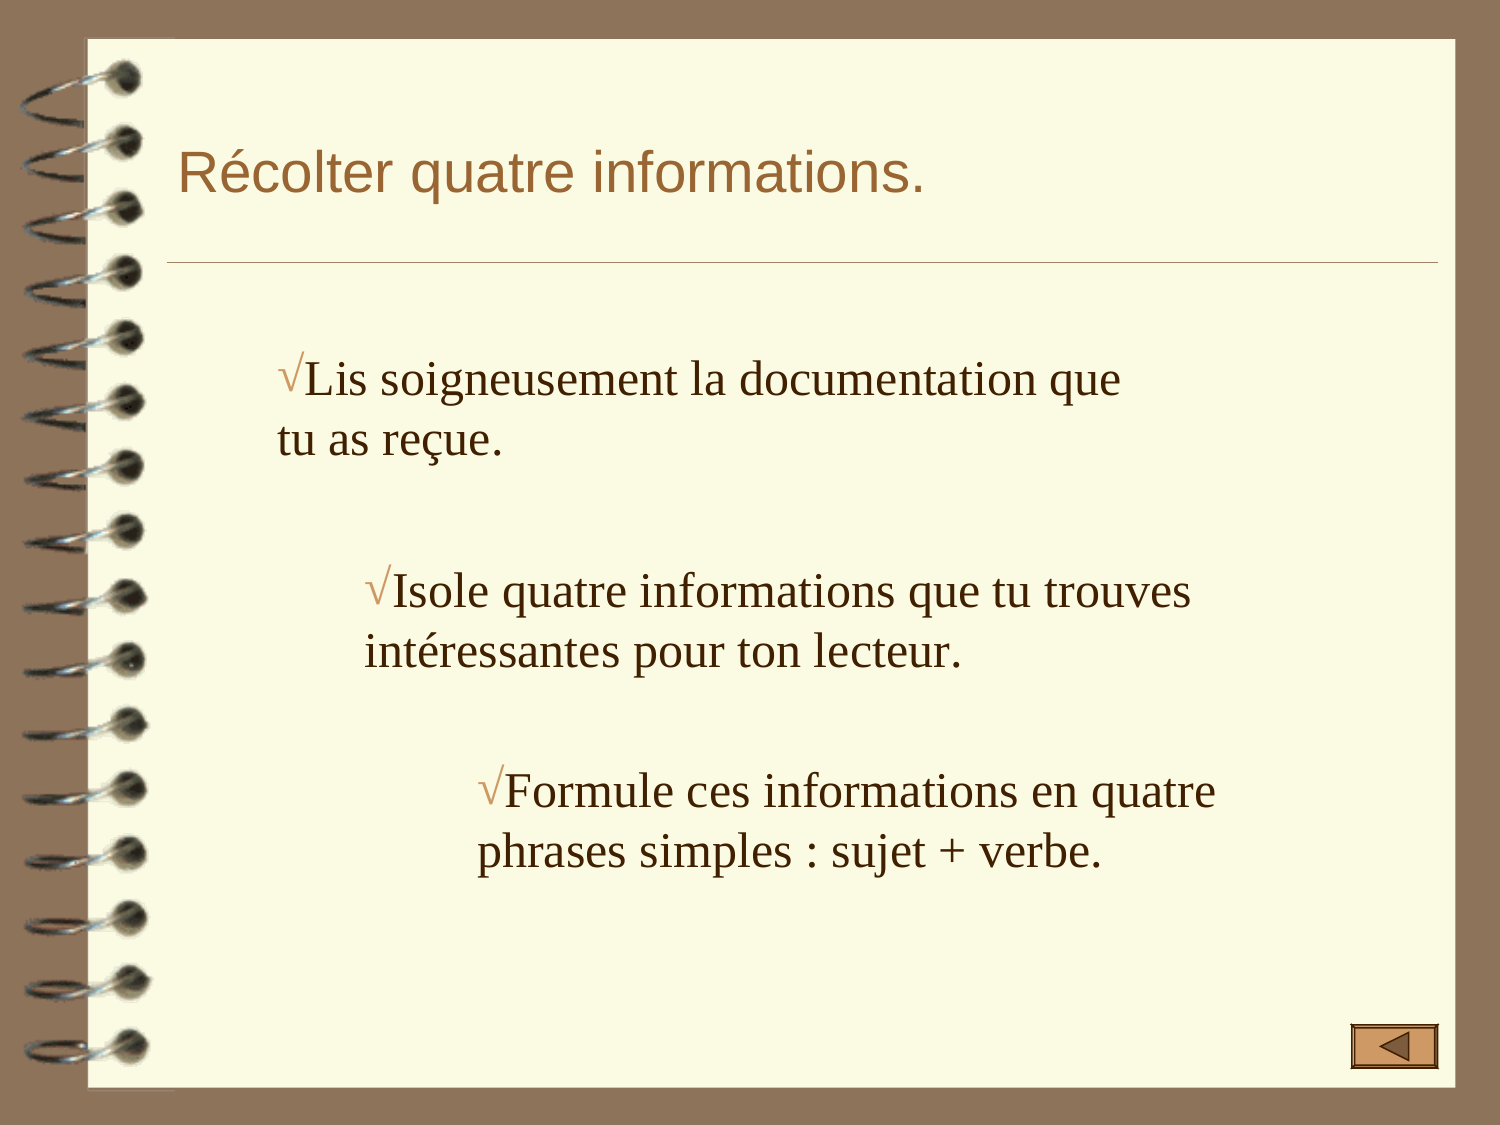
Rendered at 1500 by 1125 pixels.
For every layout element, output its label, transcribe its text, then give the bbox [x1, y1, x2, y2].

title Récolter quatre informations. [162, 74, 1438, 263]
text_box [1353, 1024, 1438, 1068]
text_box Lis soigneusement la documentation que tu as reçue. [262, 337, 1138, 473]
picture [0, 0, 175, 1125]
text_box Formule ces informations en quatre phrases simples : sujet + verbe. [462, 749, 1338, 886]
text_box Isole quatre informations que tu trouves intéressantes pour ton lecteur. [350, 549, 1226, 686]
